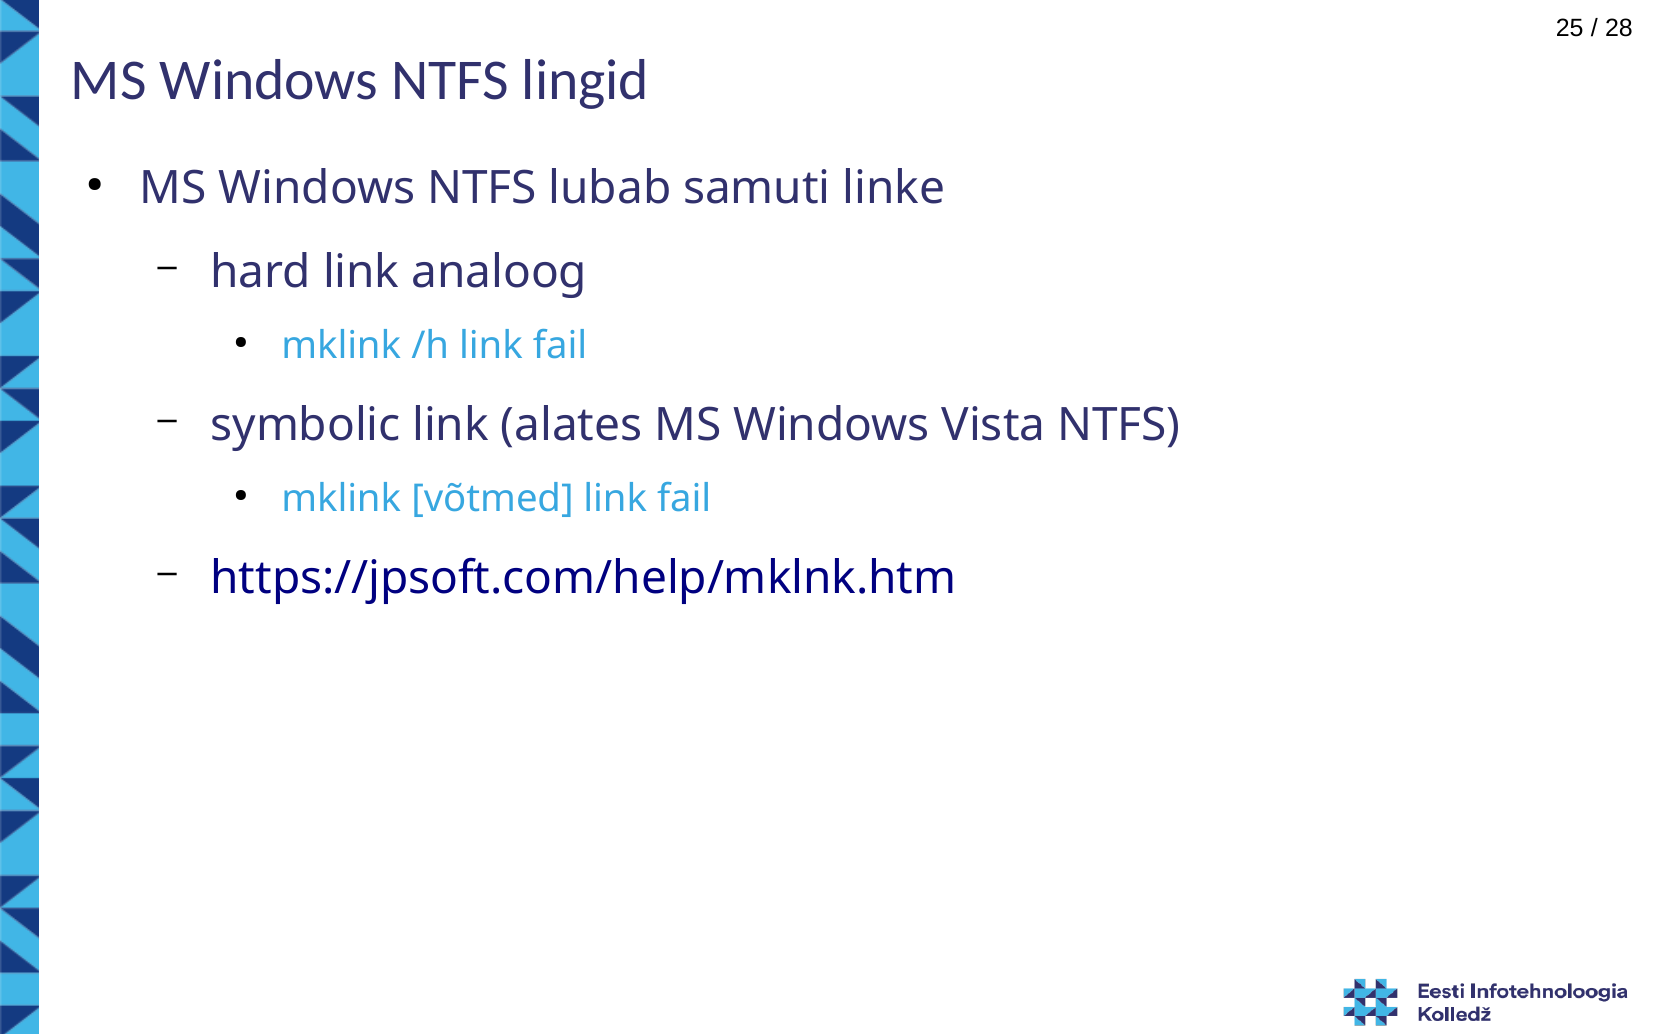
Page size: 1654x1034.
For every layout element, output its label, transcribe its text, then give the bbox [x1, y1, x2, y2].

title MS Windows NTFS lingid [70, 41, 1630, 130]
list MS Windows NTFS lubab samuti linke hard link analoog mklink /h link fail symbolic link (alates MS Windows Vista NTFS) mklink [võtmed] link fail https://jpsoft.com/help/mklnk.htm [68, 153, 1630, 957]
